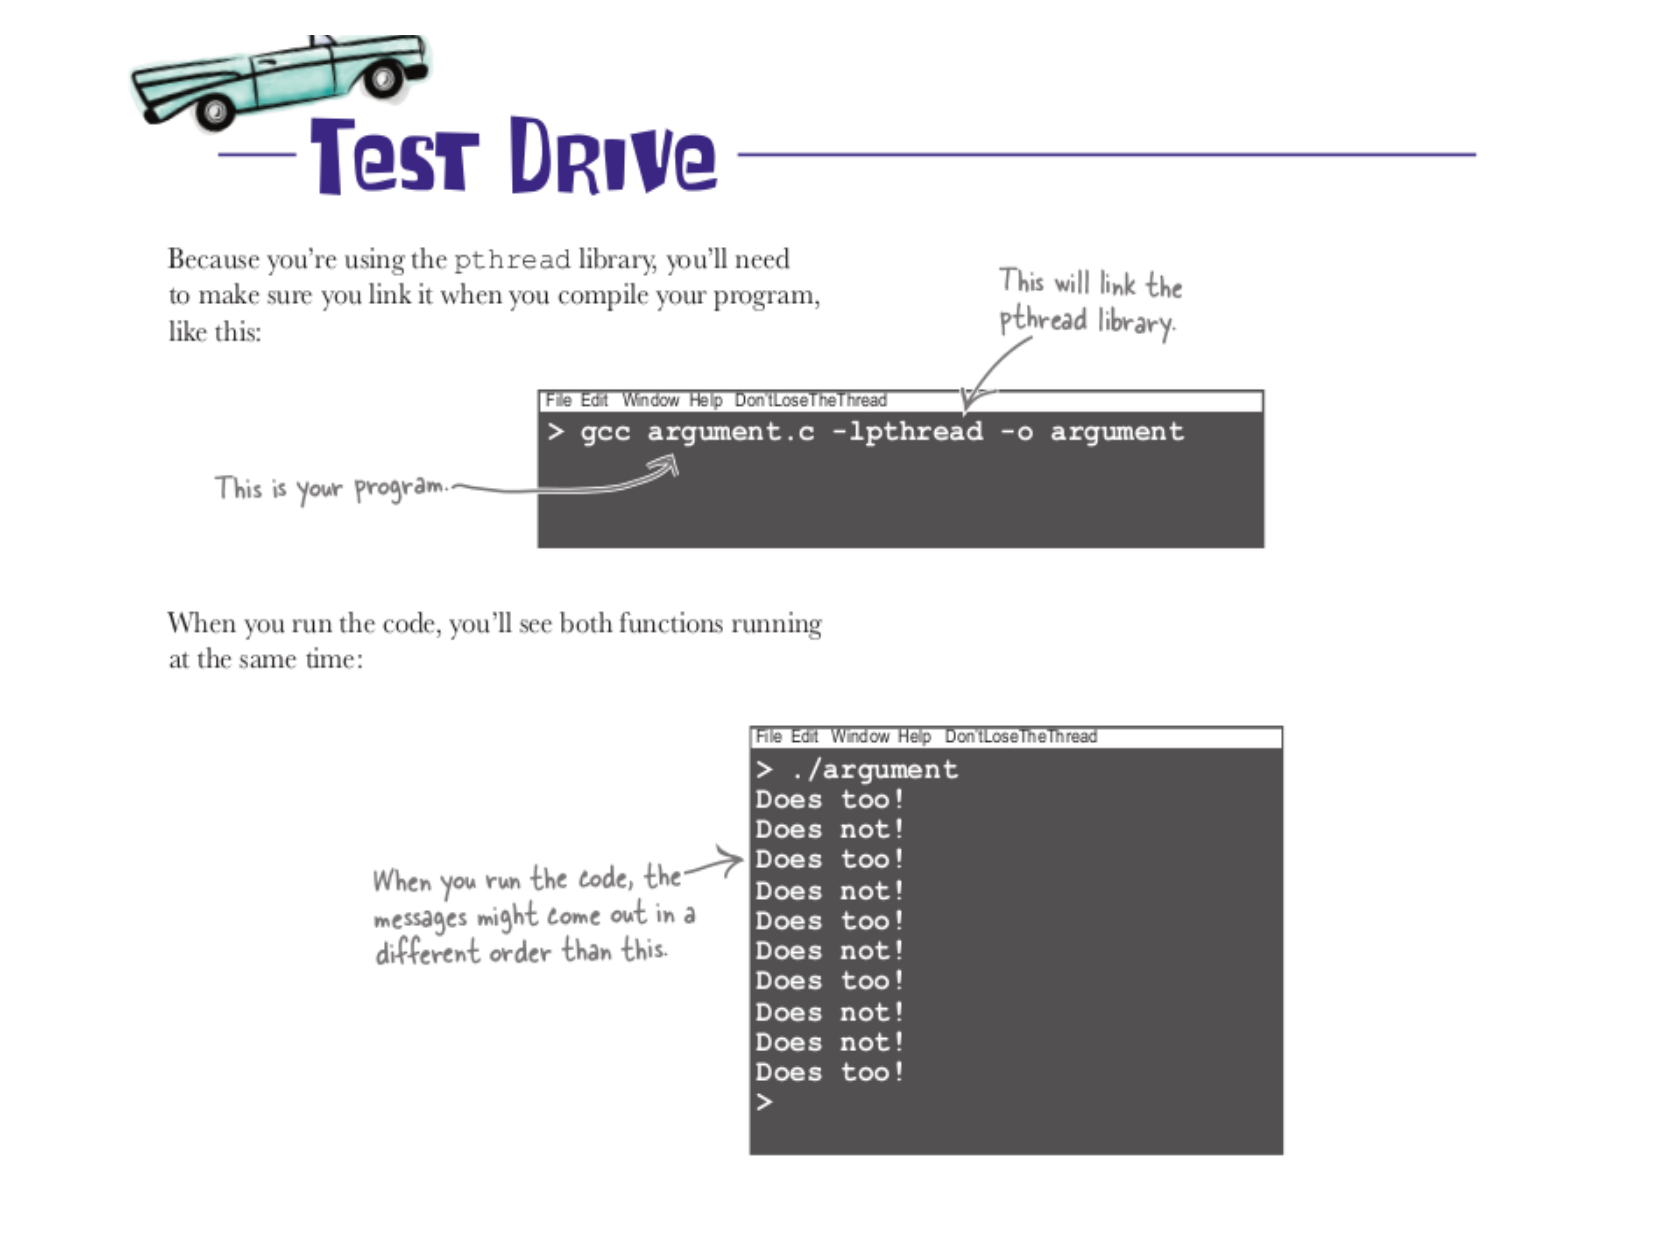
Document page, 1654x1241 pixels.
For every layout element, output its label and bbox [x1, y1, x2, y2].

picture [94, 35, 1571, 1193]
